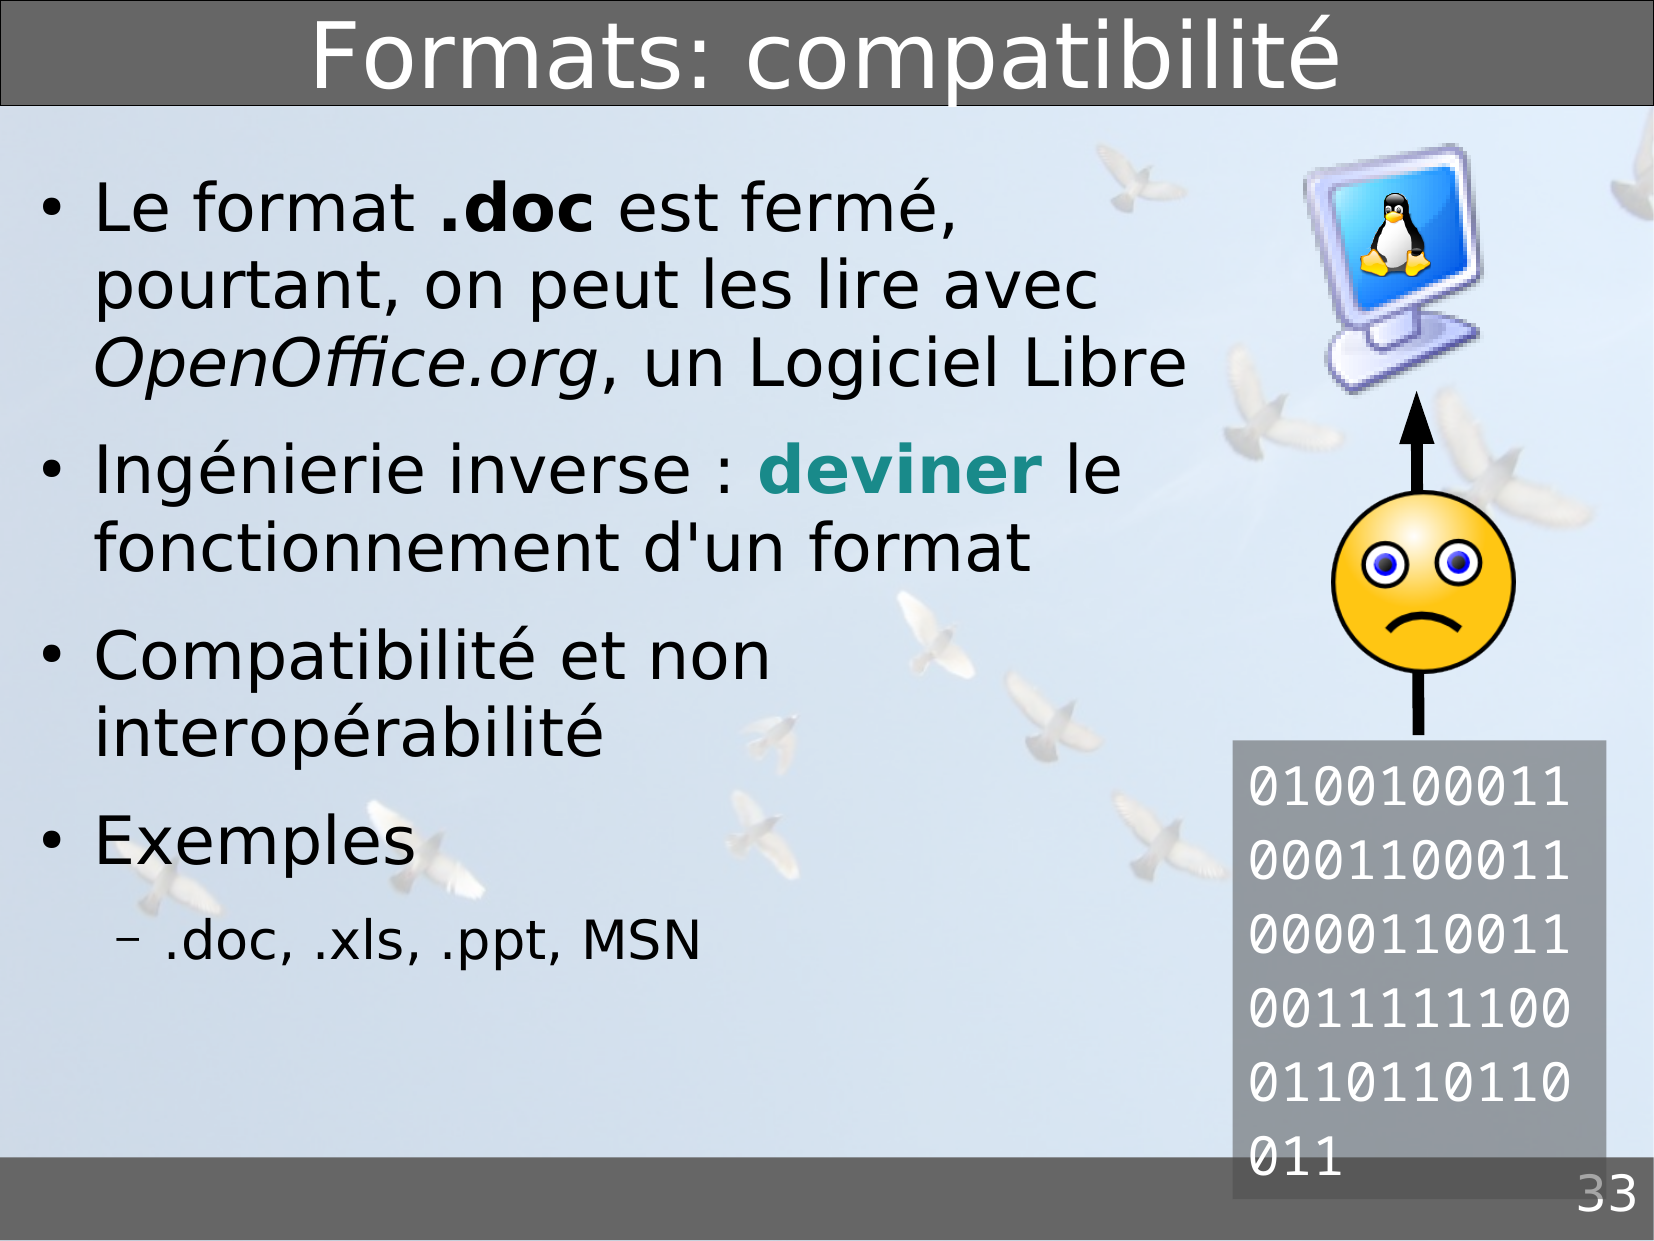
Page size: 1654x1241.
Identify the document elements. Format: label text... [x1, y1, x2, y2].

picture [1331, 490, 1516, 674]
text_box 01001000110001100011000011001100111111000110110110011 [1232, 740, 1607, 1134]
list Le format .doc est fermé, pourtant, on peut les lire avec OpenOffice.org, un Logiciel Libre Ingénierie inverse : deviner le fonctionnement d'un format Compatibilité et non interopérabilité Exemples .doc, .xls, .ppt, MSN [22, 169, 1215, 1094]
title Formats: compatibilité [0, 0, 1654, 113]
picture [1261, 143, 1531, 399]
